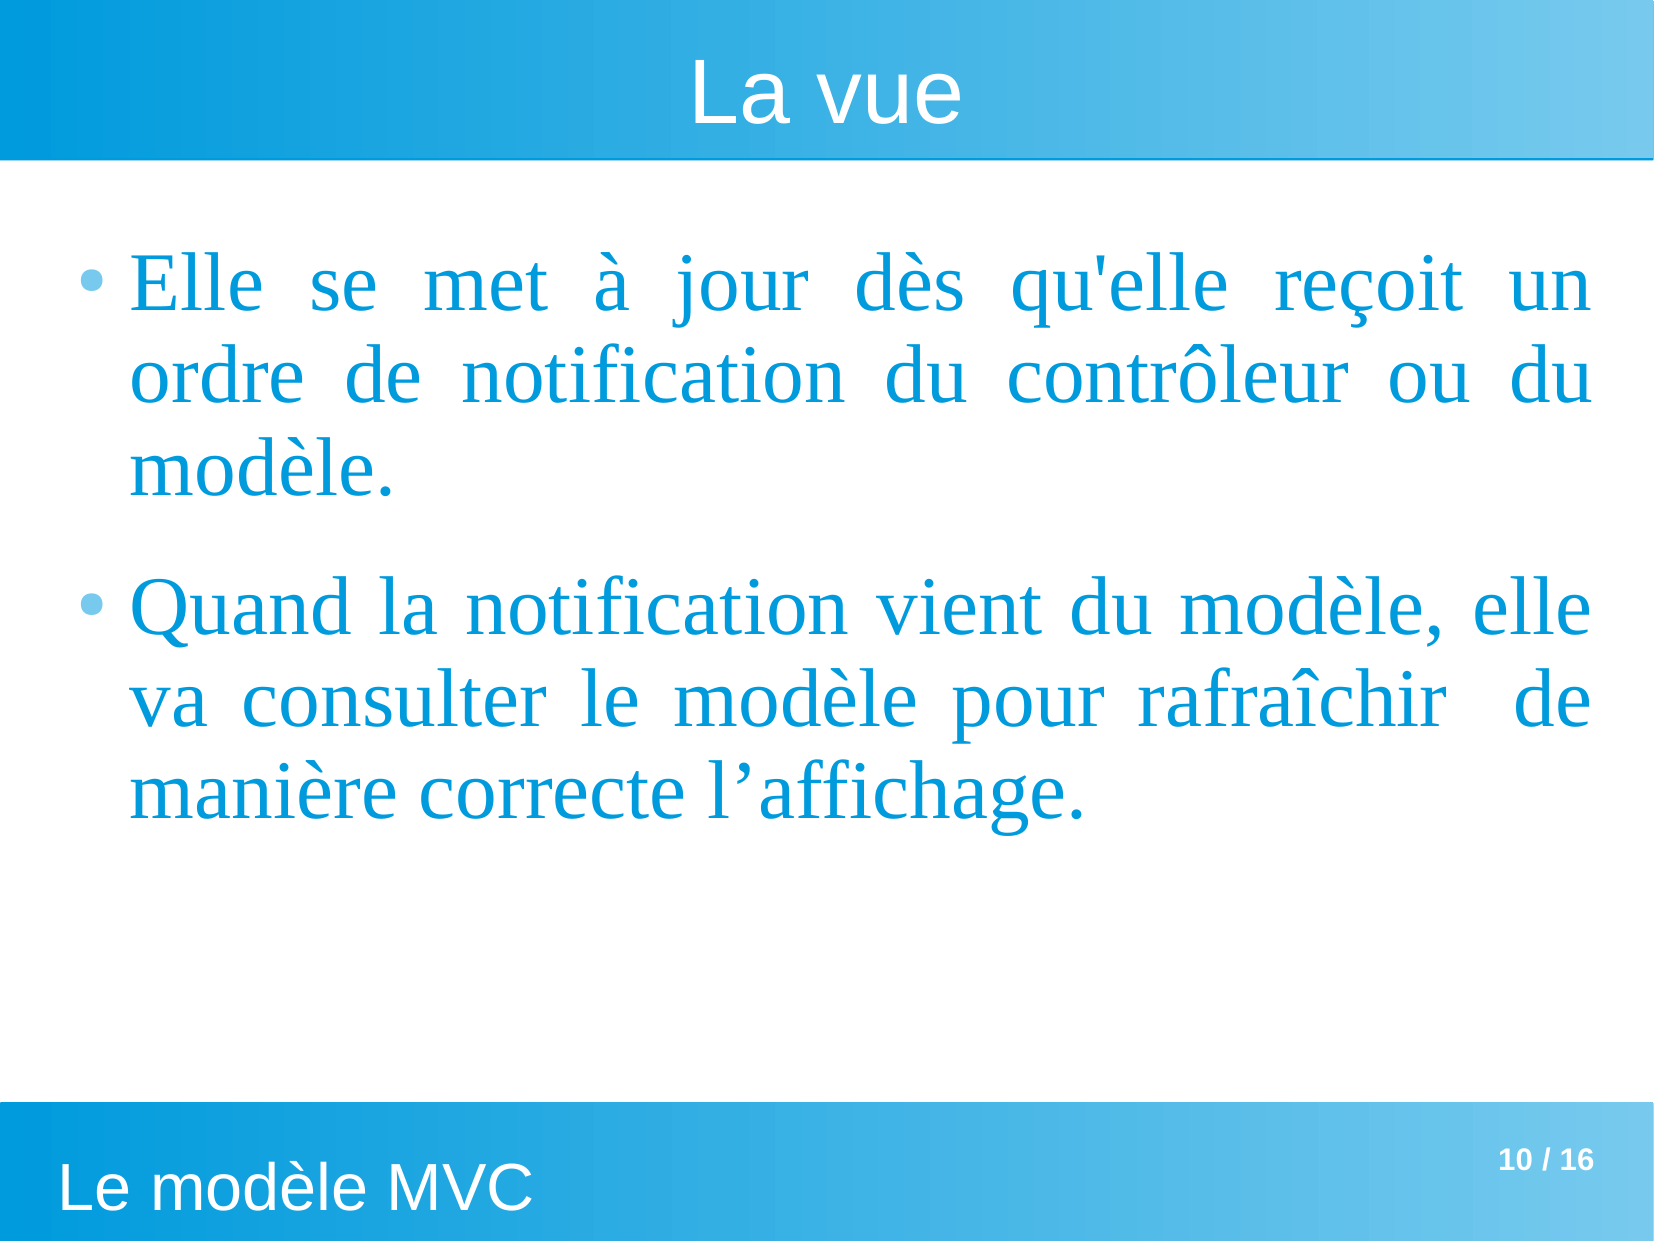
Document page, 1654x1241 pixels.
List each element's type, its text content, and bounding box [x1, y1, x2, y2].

list Elle se met à jour dès qu'elle reçoit un ordre de notification du contrôleur ou du modèle. Quand la notification vient du modèle, elle va consulter le modèle pour rafraîchir de manière correcte l’affichage. [59, 236, 1595, 1024]
title La vue [59, 39, 1595, 144]
